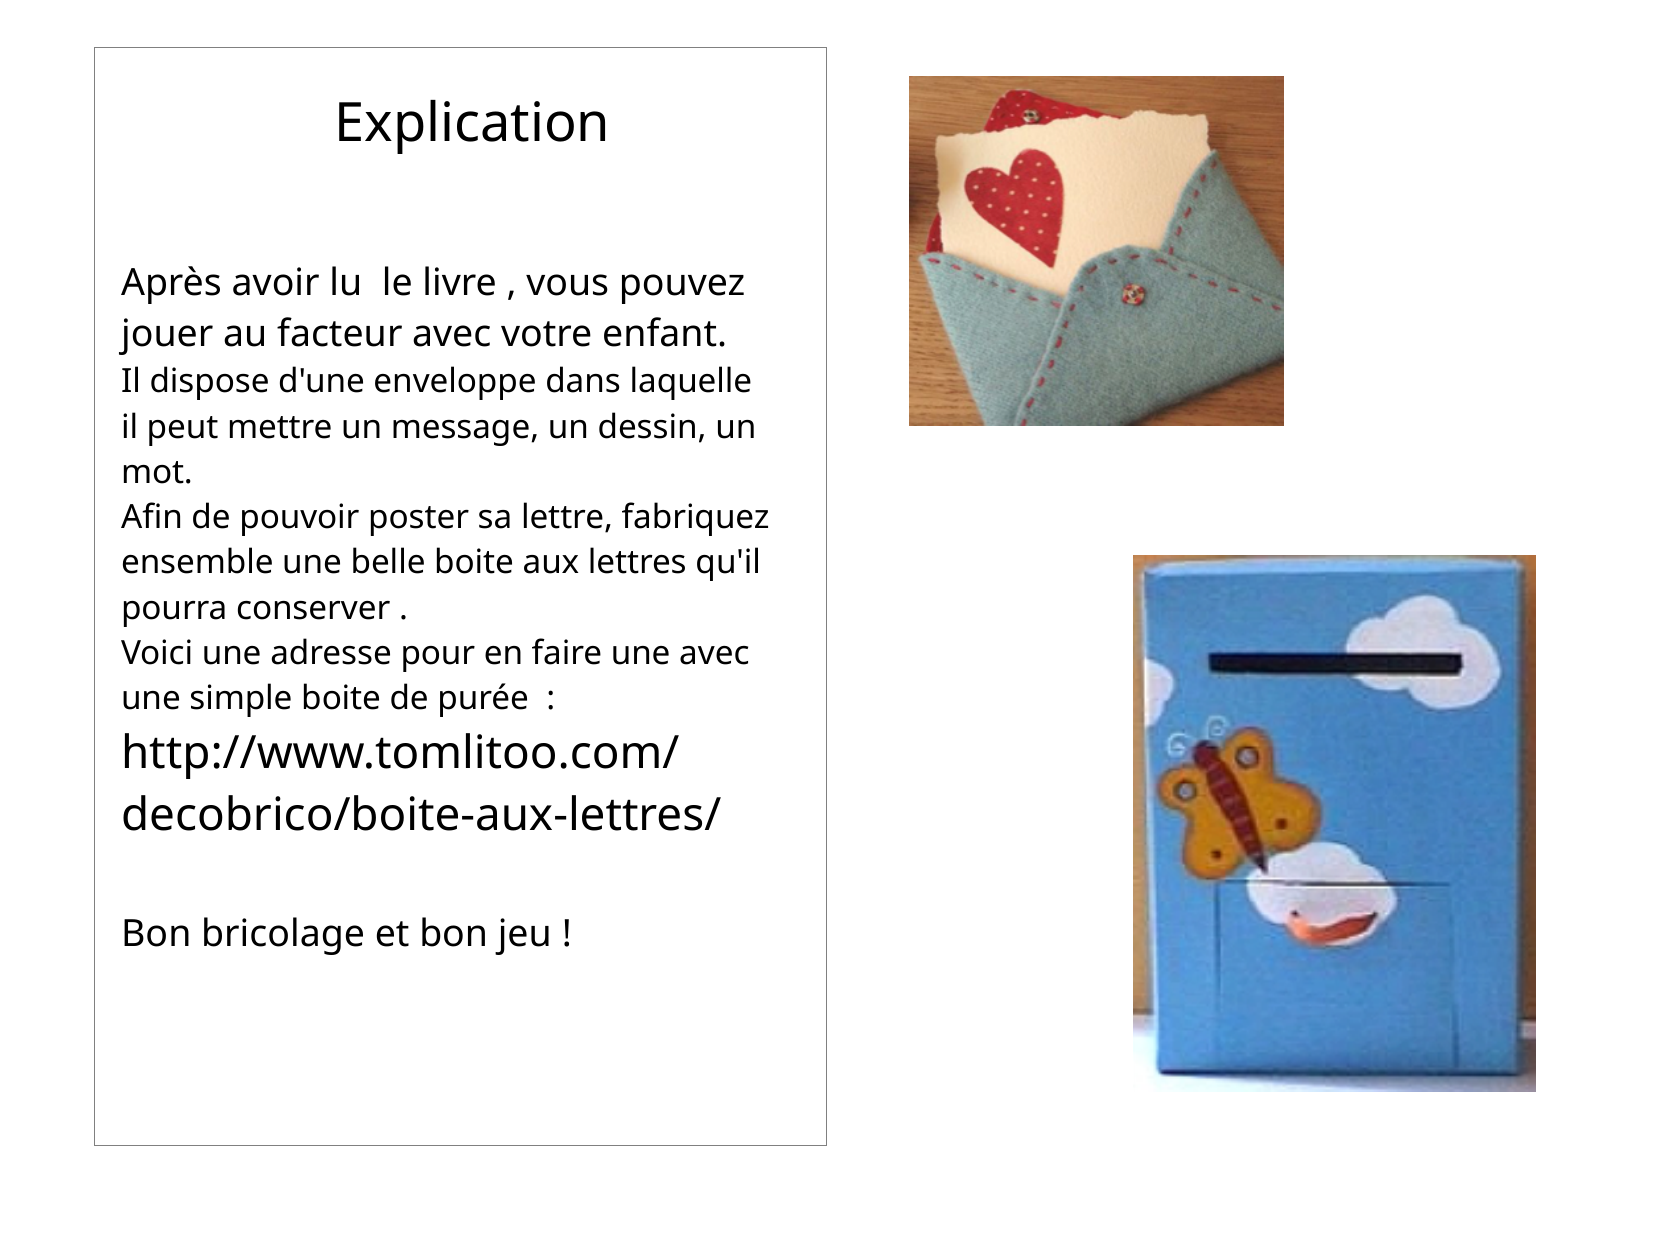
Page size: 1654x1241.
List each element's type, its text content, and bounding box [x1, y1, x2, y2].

text_box Après avoir lu le livre , vous pouvez jouer au facteur avec votre enfant. Il dispose d'une enveloppe dans laquelle il peut mettre un message, un dessin, un mot. Afin de pouvoir poster sa lettre, fabriquez ensemble une belle boite aux lettres qu'il pourra conserver . Voici une adresse pour en faire une avec une simple boite de purée : http://www.tomlitoo.com/decobrico/boite-aux-lettres/ Bon bricolage et bon jeu ! [106, 248, 792, 1241]
text_box Explication [188, 75, 756, 157]
picture [1133, 555, 1536, 1092]
picture [909, 76, 1284, 426]
